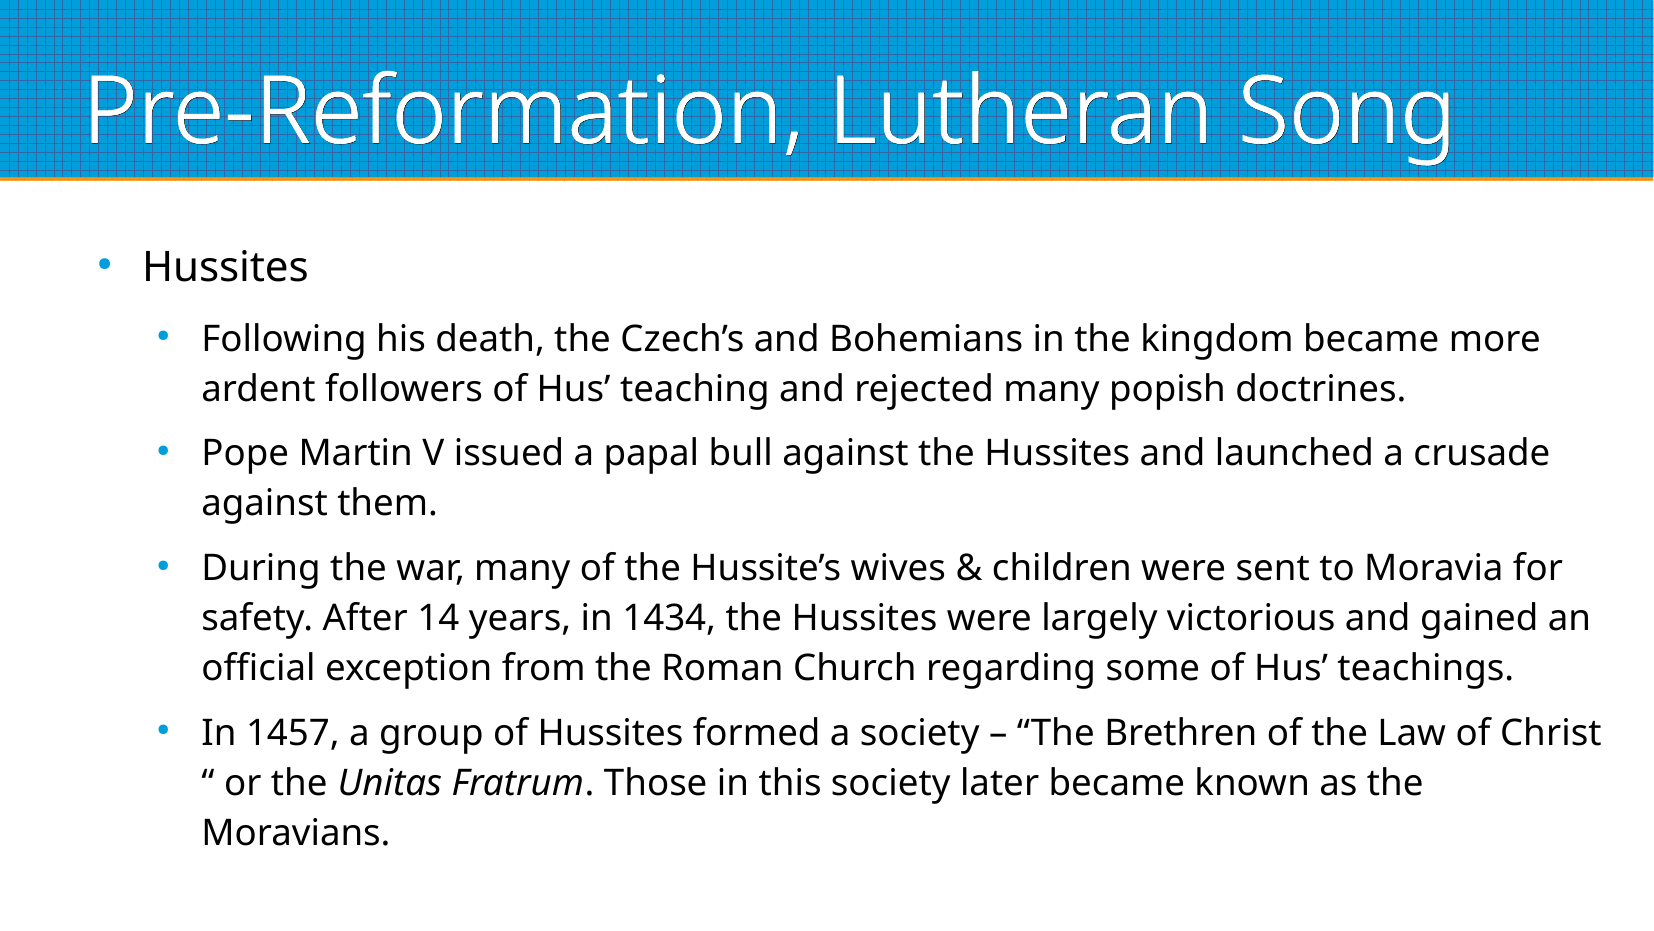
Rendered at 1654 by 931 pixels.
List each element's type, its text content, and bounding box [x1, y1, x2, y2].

list Hussites Following his death, the Czech’s and Bohemians in the kingdom became more ardent followers of Hus’ teaching and rejected many popish doctrines. Pope Martin V issued a papal bull against the Hussites and launched a crusade against them. During the war, many of the Hussite’s wives & children were sent to Moravia for safety. After 14 years, in 1434, the Hussites were largely victorious and gained an official exception from the Roman Church regarding some of Hus’ teachings. In 1457, a group of Hussites formed a society – “The Brethren of the Law of Christ “ or the Unitas Fratrum. Those in this society later became known as the Moravians. [82, 236, 1613, 863]
title Pre-Reformation, Lutheran Song [82, 14, 1571, 171]
